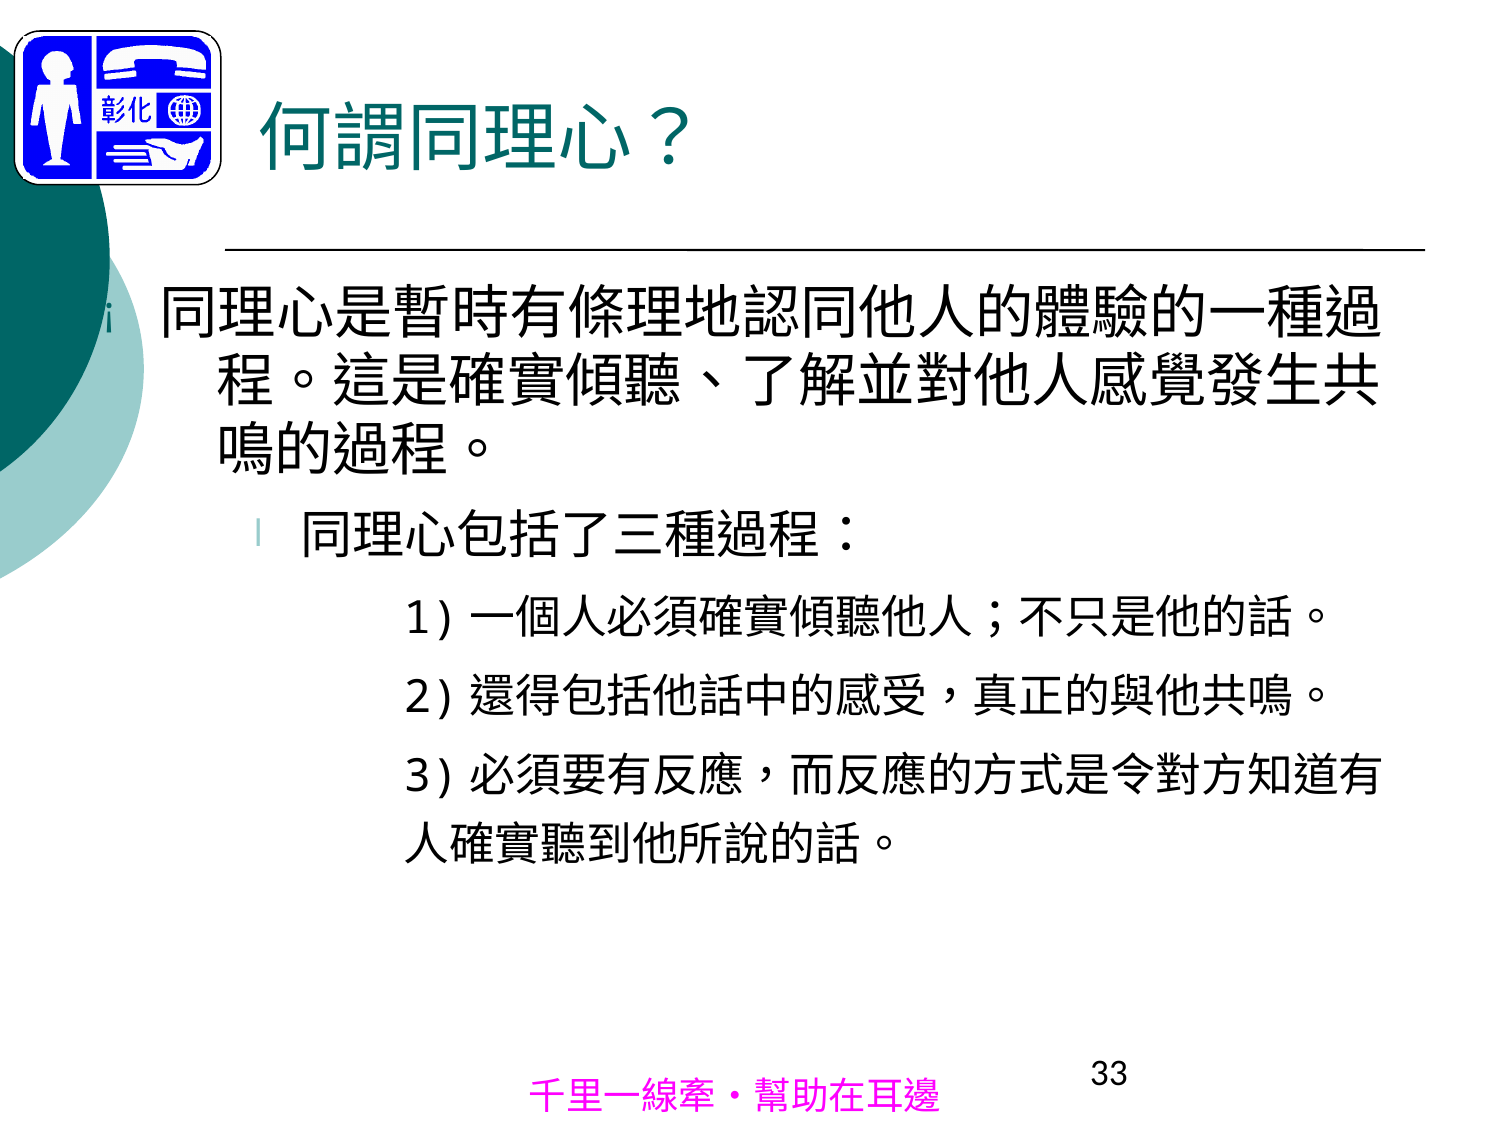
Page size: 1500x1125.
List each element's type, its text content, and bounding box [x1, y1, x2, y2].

text_box 33 [1074, 1025, 1426, 1101]
text_box 千里一線牽‧幫助在耳邊 [514, 1065, 956, 1125]
text_box [14, 37, 23, 179]
picture [23, 36, 211, 180]
title 何謂同理心？ [242, 37, 1347, 188]
text_box [24, 31, 221, 185]
list 同理心是暫時有條理地認同他人的體驗的一種過程。這是確實傾聽、了解並對他人感覺發生共鳴的過程。 同理心包括了三種過程： 1)一個人必須確實傾聽他人；不只是他的話。 2)還得包括他話中的感受，真正的與他共鳴。 3)必須要有反應，而反應的方式是令對方知道有人確實聽到他所說的話。 [88, 268, 1424, 1060]
